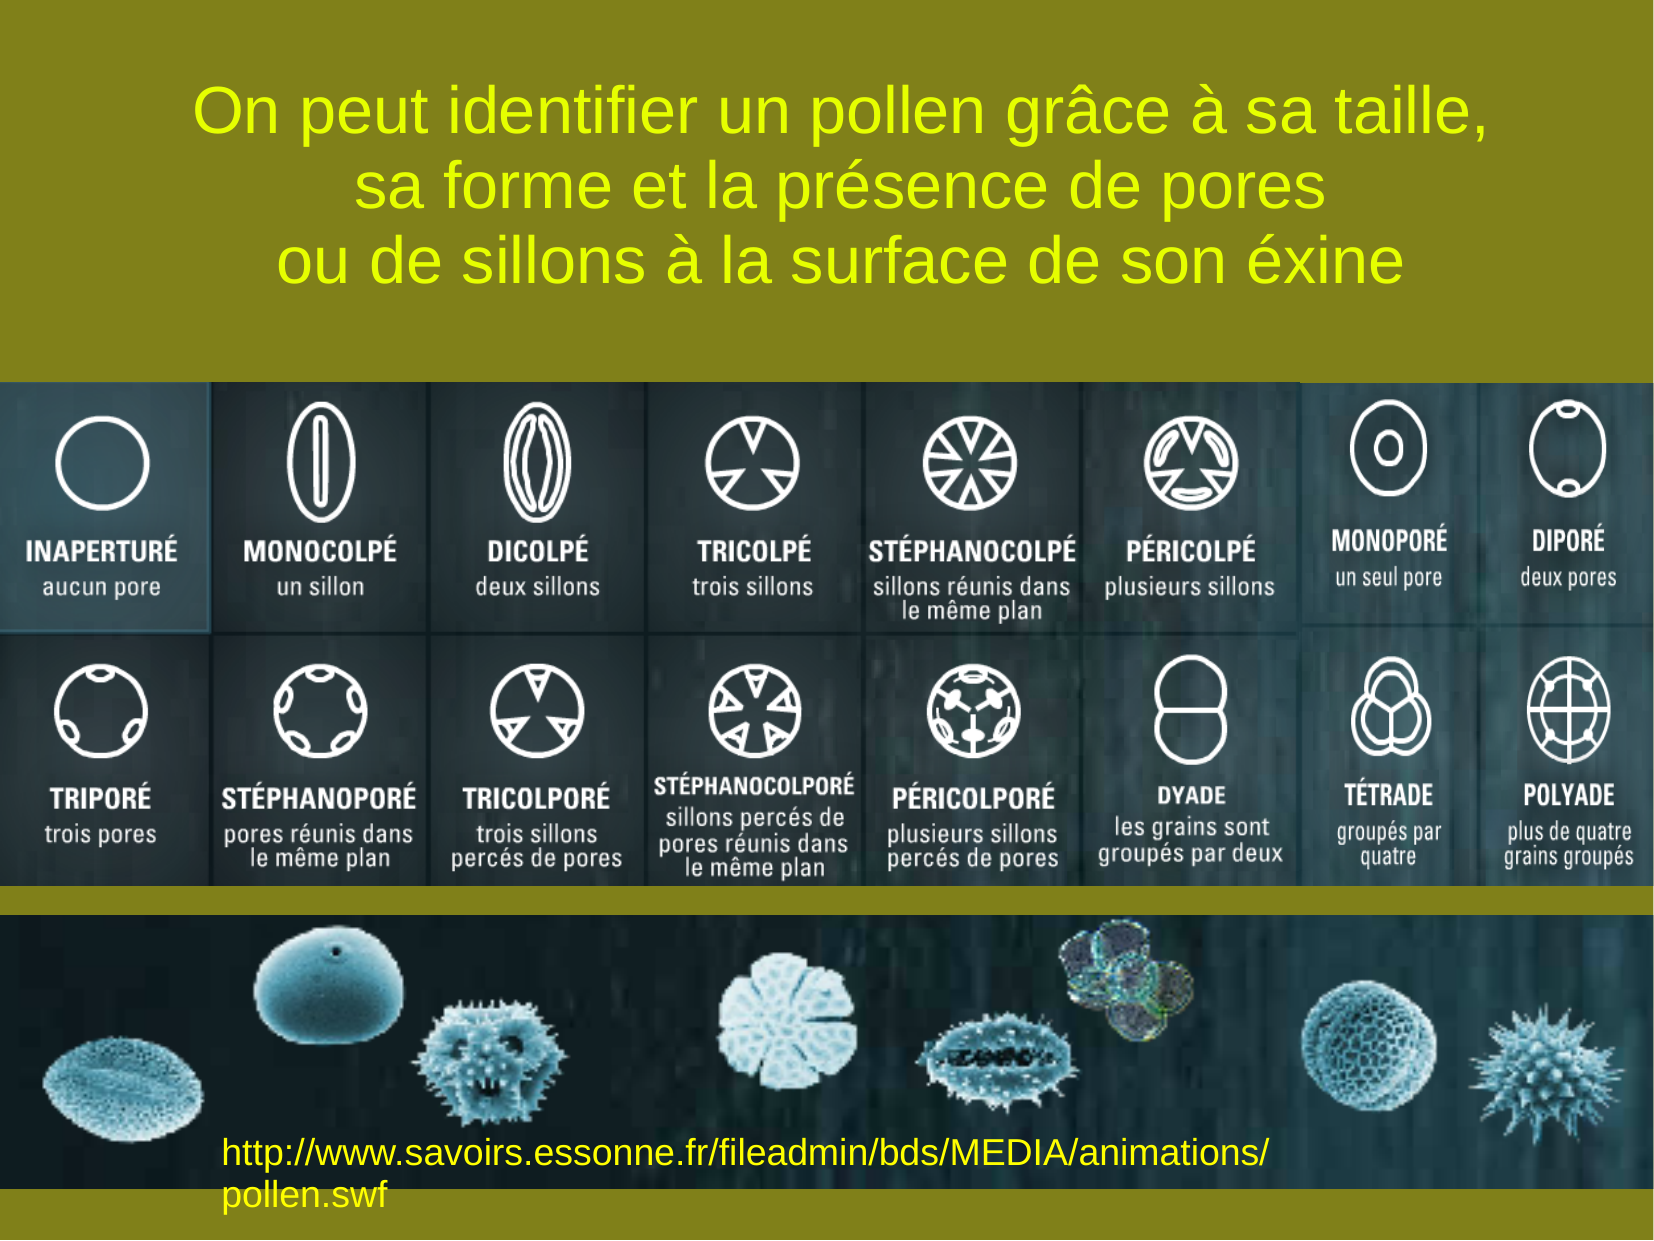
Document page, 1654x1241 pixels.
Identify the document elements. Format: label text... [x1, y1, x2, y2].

title On peut identifier un pollen grâce à sa taille, sa forme et la présence de pores ou de sillons à la surface de son éxine [29, 73, 1654, 298]
picture [0, 382, 1654, 886]
picture [268, 1182, 274, 1189]
picture [0, 915, 1654, 1189]
text_box http://www.savoirs.essonne.fr/fileadmin/bds/MEDIA/animations/pollen.swf [206, 1124, 1449, 1182]
picture [277, 1182, 381, 1189]
